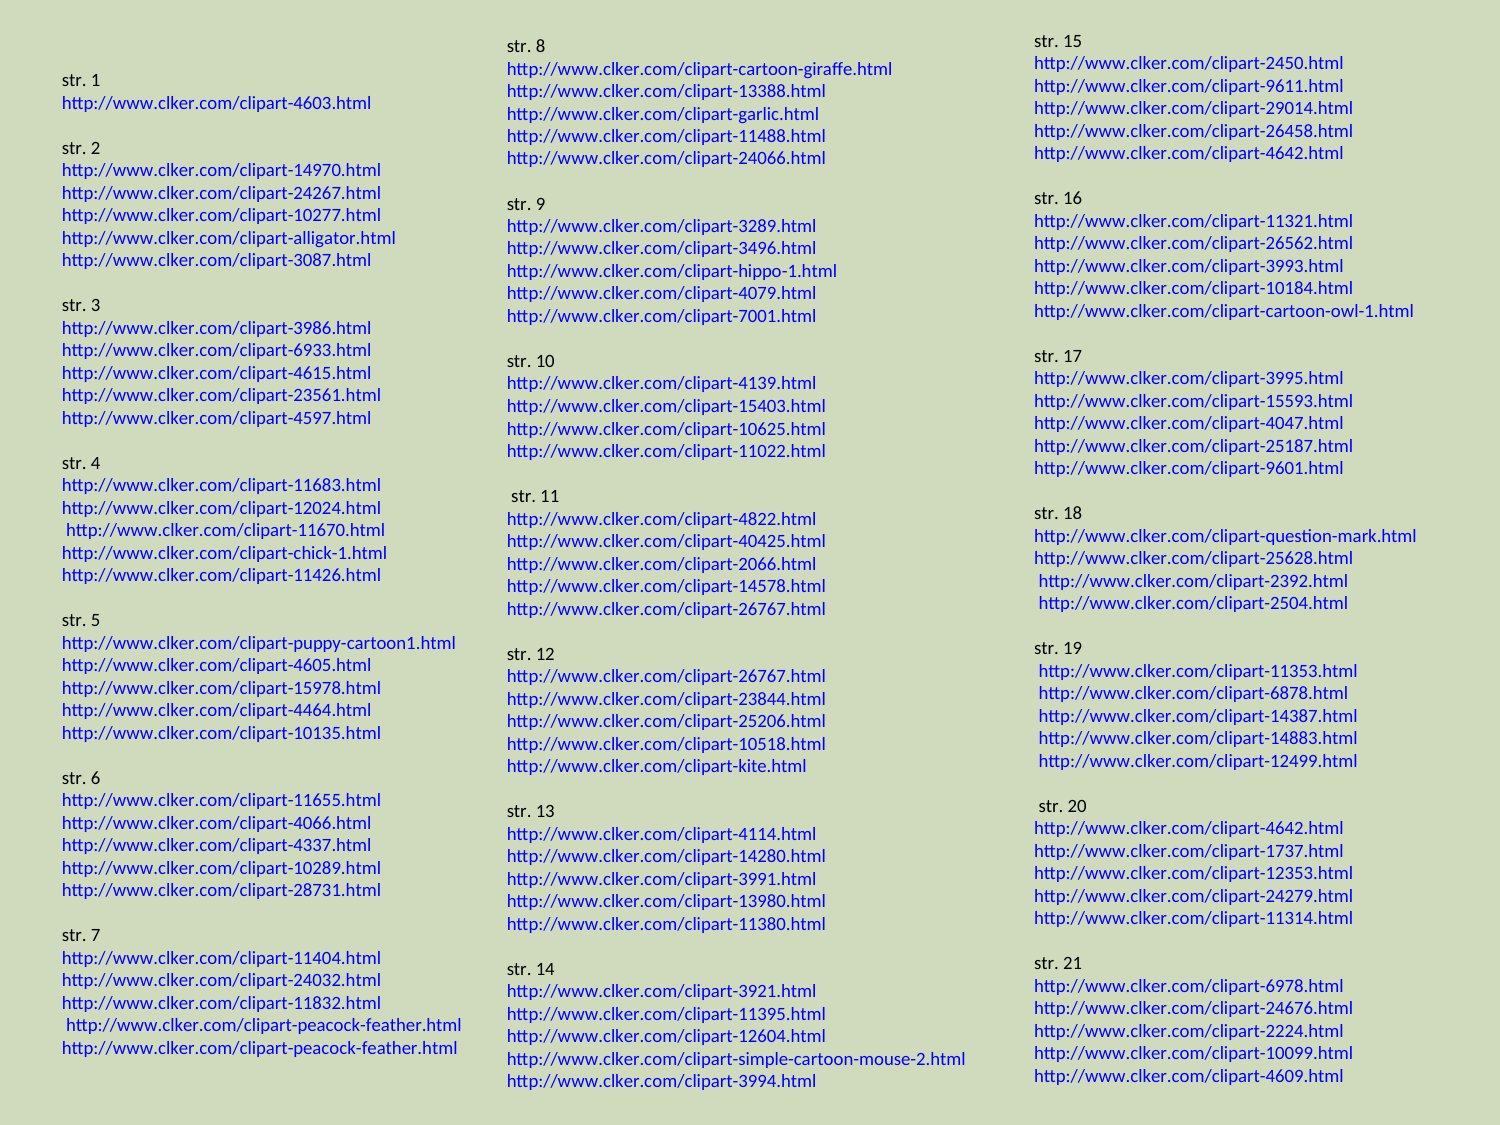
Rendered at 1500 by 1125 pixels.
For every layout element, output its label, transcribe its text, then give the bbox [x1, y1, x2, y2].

text_box str. 8 http://www.clker.com/clipart-cartoon-giraffe.html http://www.clker.com/clipart-13388.html http://www.clker.com/clipart-garlic.html http://www.clker.com/clipart-11488.html http://www.clker.com/clipart-24066.html str. 9 http://www.clker.com/clipart-3289.html http://www.clker.com/clipart-3496.html http://www.clker.com/clipart-hippo-1.html http://www.clker.com/clipart-4079.html http://www.clker.com/clipart-7001.html str. 10 http://www.clker.com/clipart-4139.html http://www.clker.com/clipart-15403.html http://www.clker.com/clipart-10625.html http://www.clker.com/clipart-11022.html str. 11 http://www.clker.com/clipart-4822.html http://www.clker.com/clipart-40425.html http://www.clker.com/clipart-2066.html http://www.clker.com/clipart-14578.html http://www.clker.com/clipart-26767.html str. 12 http://www.clker.com/clipart-26767.html http://www.clker.com/clipart-23844.html http://www.clker.com/clipart-25206.html http://www.clker.com/clipart-10518.html http://www.clker.com/clipart-kite.html str. 13 http://www.clker.com/clipart-4114.html http://www.clker.com/clipart-14280.html http://www.clker.com/clipart-3991.html http://www.clker.com/clipart-13980.html http://www.clker.com/clipart-11380.html str. 14 http://www.clker.com/clipart-3921.html http://www.clker.com/clipart-11395.html http://www.clker.com/clipart-12604.html http://www.clker.com/clipart-simple-cartoon-mouse-2.html http://www.clker.com/clipart-3994.html [492, 0, 1008, 1125]
title str. 1 http://www.clker.com/clipart-4603.html str. 2 http://www.clker.com/clipart-14970.html http://www.clker.com/clipart-24267.html http://www.clker.com/clipart-10277.html http://www.clker.com/clipart-alligator.html http://www.clker.com/clipart-3087.html str. 3 http://www.clker.com/clipart-3986.html http://www.clker.com/clipart-6933.html http://www.clker.com/clipart-4615.html http://www.clker.com/clipart-23561.html http://www.clker.com/clipart-4597.html str. 4 http://www.clker.com/clipart-11683.html http://www.clker.com/clipart-12024.html http://www.clker.com/clipart-11670.html http://www.clker.com/clipart-chick-1.html http://www.clker.com/clipart-11426.html str. 5 http://www.clker.com/clipart-puppy-cartoon1.html http://www.clker.com/clipart-4605.html http://www.clker.com/clipart-15978.html http://www.clker.com/clipart-4464.html http://www.clker.com/clipart-10135.html str. 6 http://www.clker.com/clipart-11655.html http://www.clker.com/clipart-4066.html http://www.clker.com/clipart-4337.html http://www.clker.com/clipart-10289.html http://www.clker.com/clipart-28731.html str. 7 http://www.clker.com/clipart-11404.html http://www.clker.com/clipart-24032.html http://www.clker.com/clipart-11832.html http://www.clker.com/clipart-peacock-feather.html http://www.clker.com/clipart-peacock-feather.html [46, 23, 492, 1125]
text_box str. 15 http://www.clker.com/clipart-2450.html http://www.clker.com/clipart-9611.html http://www.clker.com/clipart-29014.html http://www.clker.com/clipart-26458.html http://www.clker.com/clipart-4642.html str. 16 http://www.clker.com/clipart-11321.html http://www.clker.com/clipart-26562.html http://www.clker.com/clipart-3993.html http://www.clker.com/clipart-10184.html http://www.clker.com/clipart-cartoon-owl-1.html str. 17 http://www.clker.com/clipart-3995.html http://www.clker.com/clipart-15593.html http://www.clker.com/clipart-4047.html http://www.clker.com/clipart-25187.html http://www.clker.com/clipart-9601.html str. 18 http://www.clker.com/clipart-question-mark.html http://www.clker.com/clipart-25628.html http://www.clker.com/clipart-2392.html http://www.clker.com/clipart-2504.html str. 19 http://www.clker.com/clipart-11353.html http://www.clker.com/clipart-6878.html http://www.clker.com/clipart-14387.html http://www.clker.com/clipart-14883.html http://www.clker.com/clipart-12499.html str. 20 http://www.clker.com/clipart-4642.html http://www.clker.com/clipart-1737.html http://www.clker.com/clipart-12353.html http://www.clker.com/clipart-24279.html http://www.clker.com/clipart-11314.html str. 21 http://www.clker.com/clipart-6978.html http://www.clker.com/clipart-24676.html http://www.clker.com/clipart-2224.html http://www.clker.com/clipart-10099.html http://www.clker.com/clipart-4609.html [1019, 82, 1465, 1034]
